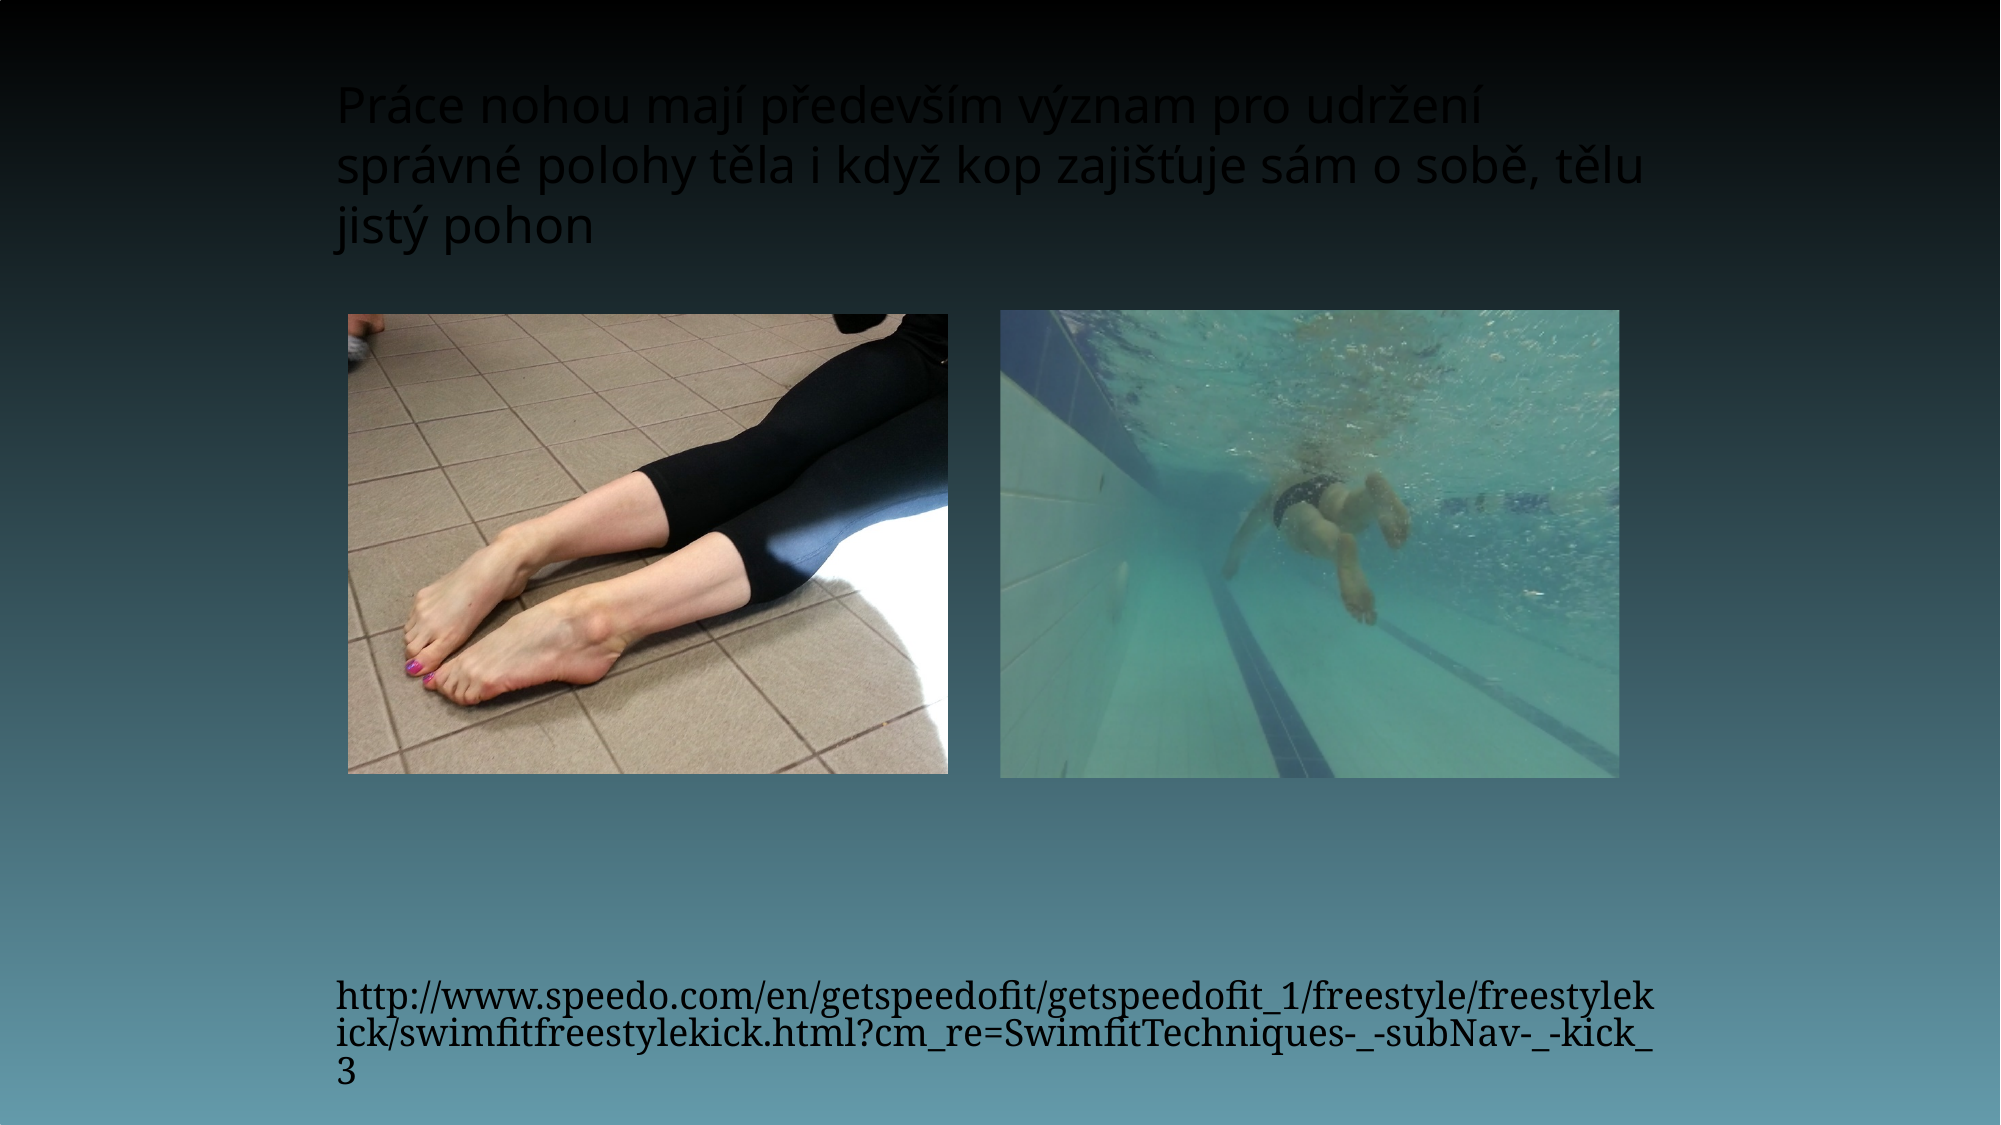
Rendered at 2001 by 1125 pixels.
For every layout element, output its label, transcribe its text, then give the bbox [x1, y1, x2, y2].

text_box http://www.speedo.com/en/getspeedofit/getspeedofit_1/freestyle/freestylekick/swimfitfreestylekick.html?cm_re=SwimfitTechniques-_-subNav-_-kick_3 [321, 964, 1680, 1030]
text_box Práce nohou mají především význam pro udržení správné polohy těla i když kop zajišťuje sám o sobě, tělu jistý pohon [321, 66, 1668, 261]
picture [1000, 310, 1620, 778]
picture [348, 314, 948, 774]
